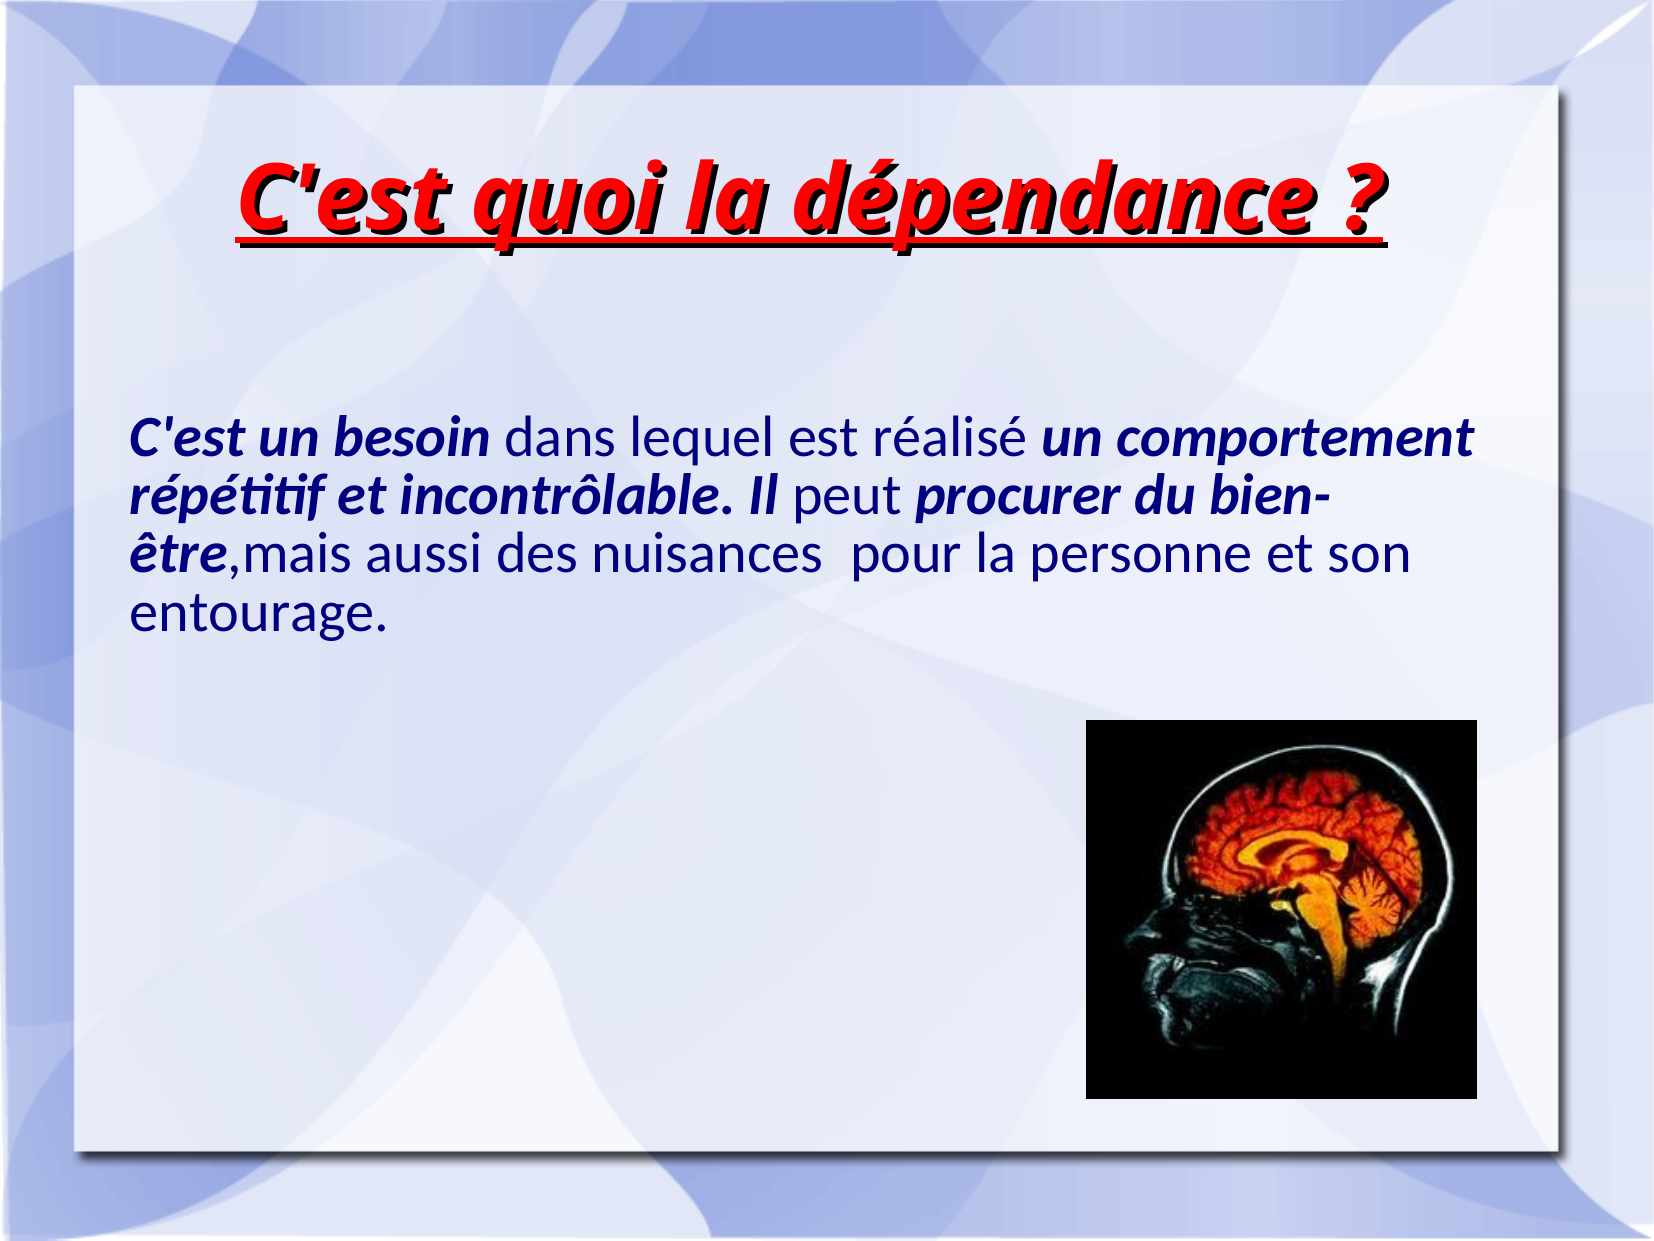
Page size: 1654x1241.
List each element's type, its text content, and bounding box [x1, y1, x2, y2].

title C'est quoi la dépendance ? [82, 90, 1536, 298]
list C'est un besoin dans lequel est réalisé un comportement répétitif et incontrôlable. Il peut procurer du bien-être,mais aussi des nuisances pour la personne et son entourage. [129, 324, 1489, 1045]
picture [0, 0, 1654, 1241]
